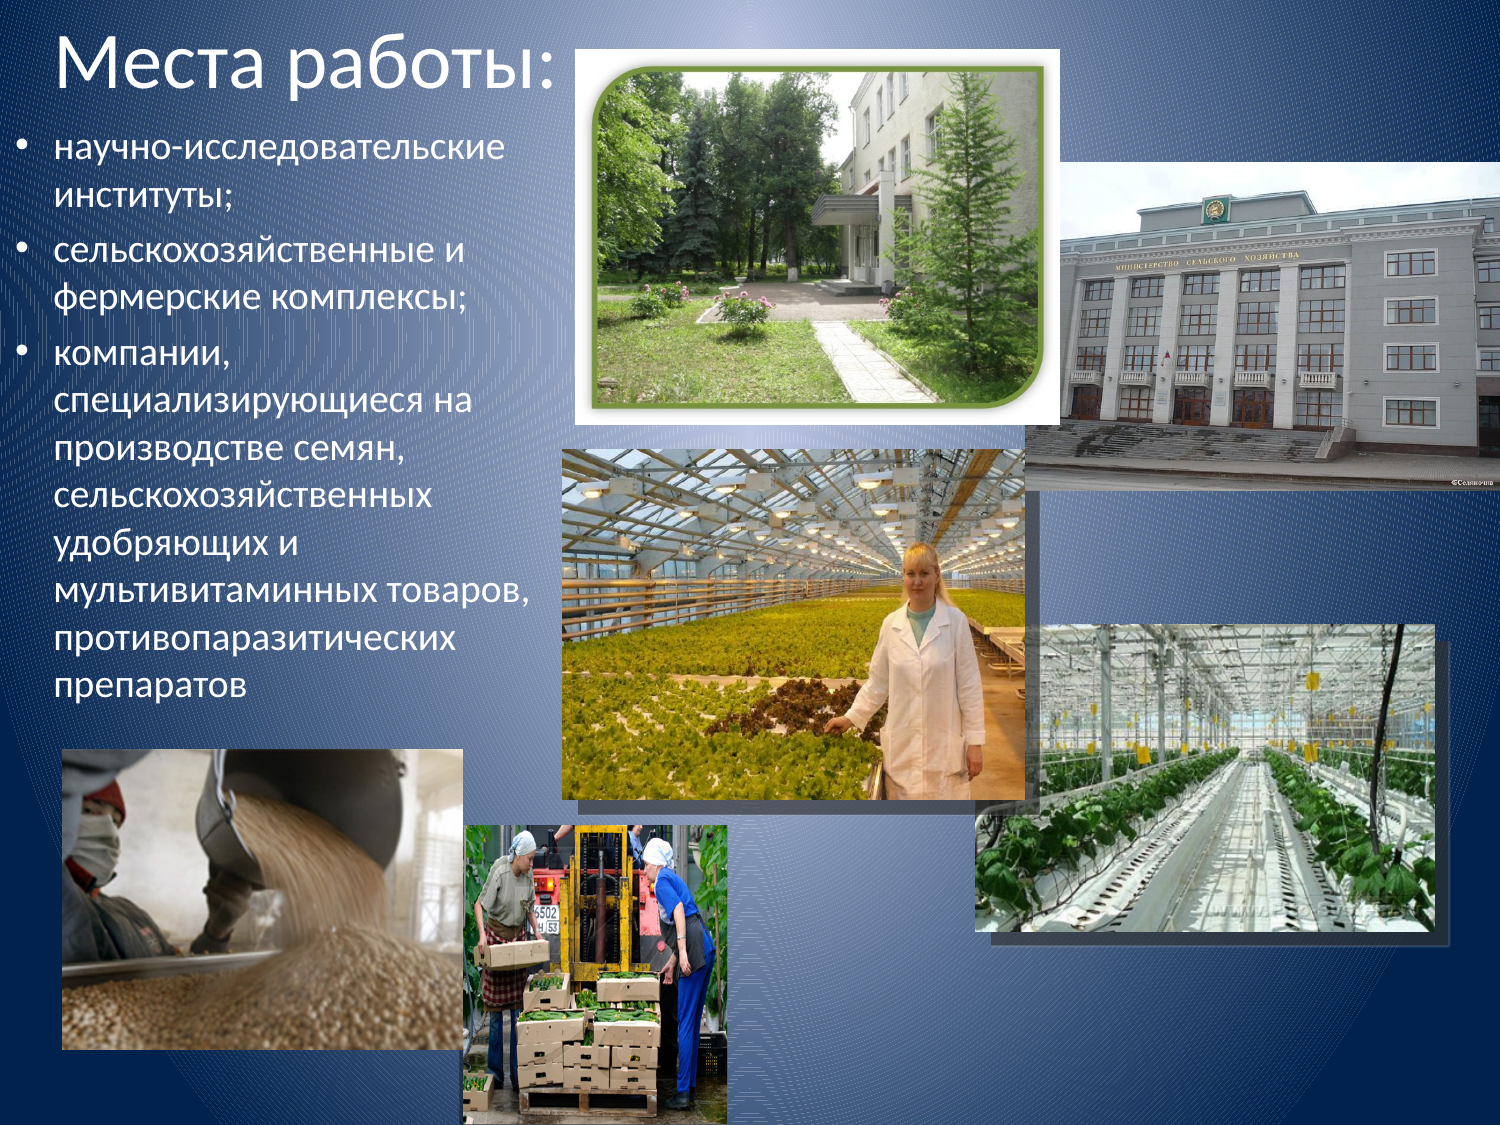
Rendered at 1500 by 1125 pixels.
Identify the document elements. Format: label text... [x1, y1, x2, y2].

list научно-исследовательские институты; сельскохозяйственные и фермерские комплексы; компании, специализирующиеся на производстве семян, сельскохозяйственных удобряющих и мультивитаминных товаров, противопаразитических препаратов [0, 112, 550, 763]
picture [562, 49, 1500, 800]
picture [62, 749, 728, 1125]
picture [975, 624, 1435, 932]
title Места работы: [0, 0, 613, 113]
